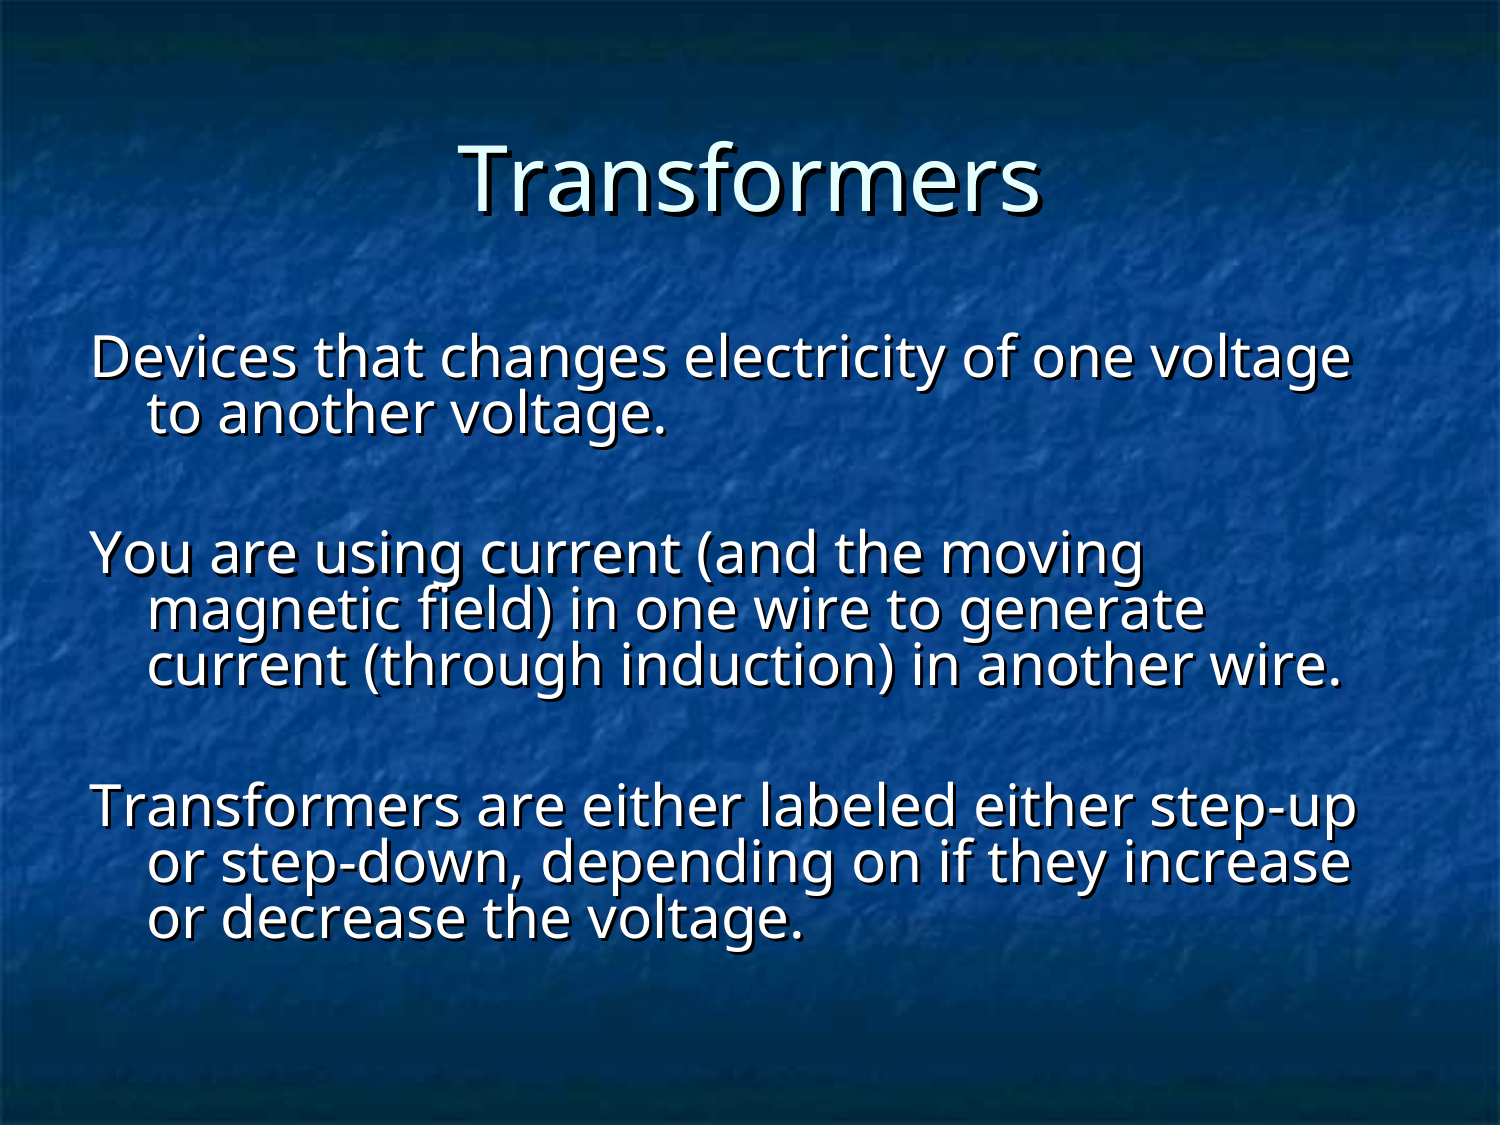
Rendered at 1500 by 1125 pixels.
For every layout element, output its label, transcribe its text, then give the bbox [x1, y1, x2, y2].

list Devices that changes electricity of one voltage to another voltage. You are using current (and the moving magnetic field) in one wire to generate current (through induction) in another wire. Transformers are either labeled either step-up or step-down, depending on if they increase or decrease the voltage. [75, 324, 1426, 1000]
picture [0, 0, 1500, 1125]
title Transformers [75, 62, 1426, 288]
